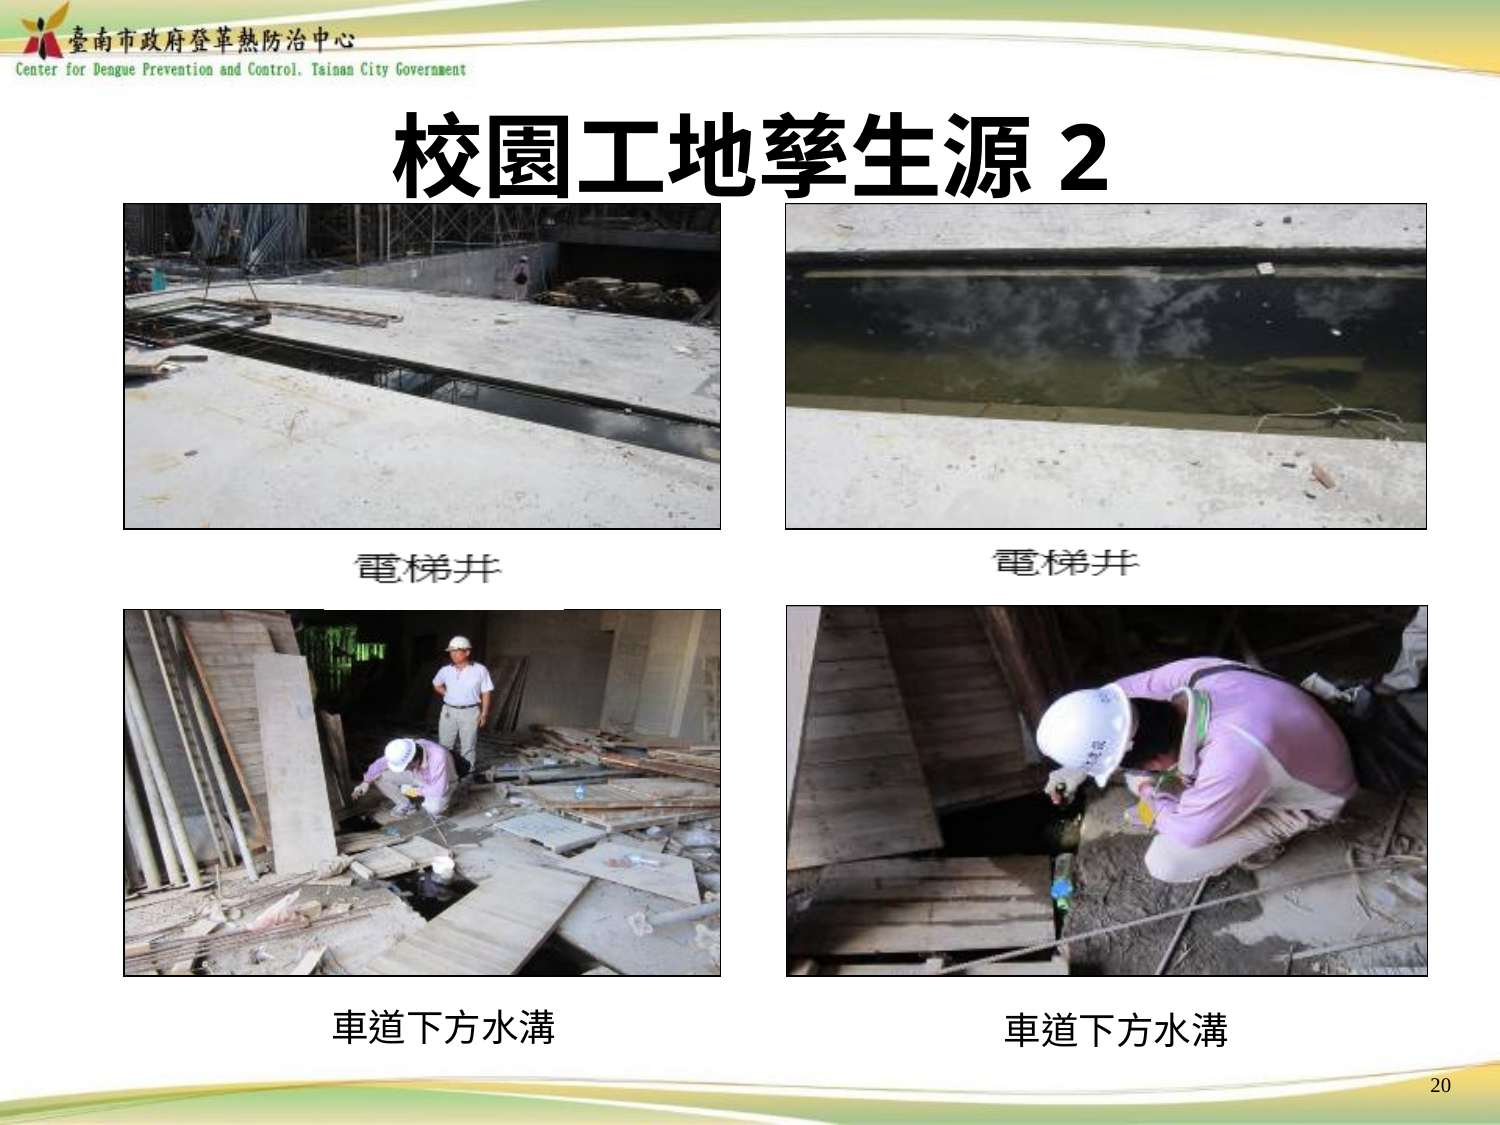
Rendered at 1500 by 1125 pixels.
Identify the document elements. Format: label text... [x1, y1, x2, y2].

text_box <編號> [1116, 1063, 1467, 1111]
text_box [785, 203, 1427, 529]
picture [0, 0, 1500, 1125]
text_box [123, 203, 721, 529]
text_box 車道下方水溝 [988, 998, 1244, 1060]
title 校園工地孳生源2 [76, 87, 1427, 220]
text_box [786, 605, 1428, 977]
text_box 車道下方水溝 [316, 996, 572, 1057]
text_box [123, 609, 721, 977]
